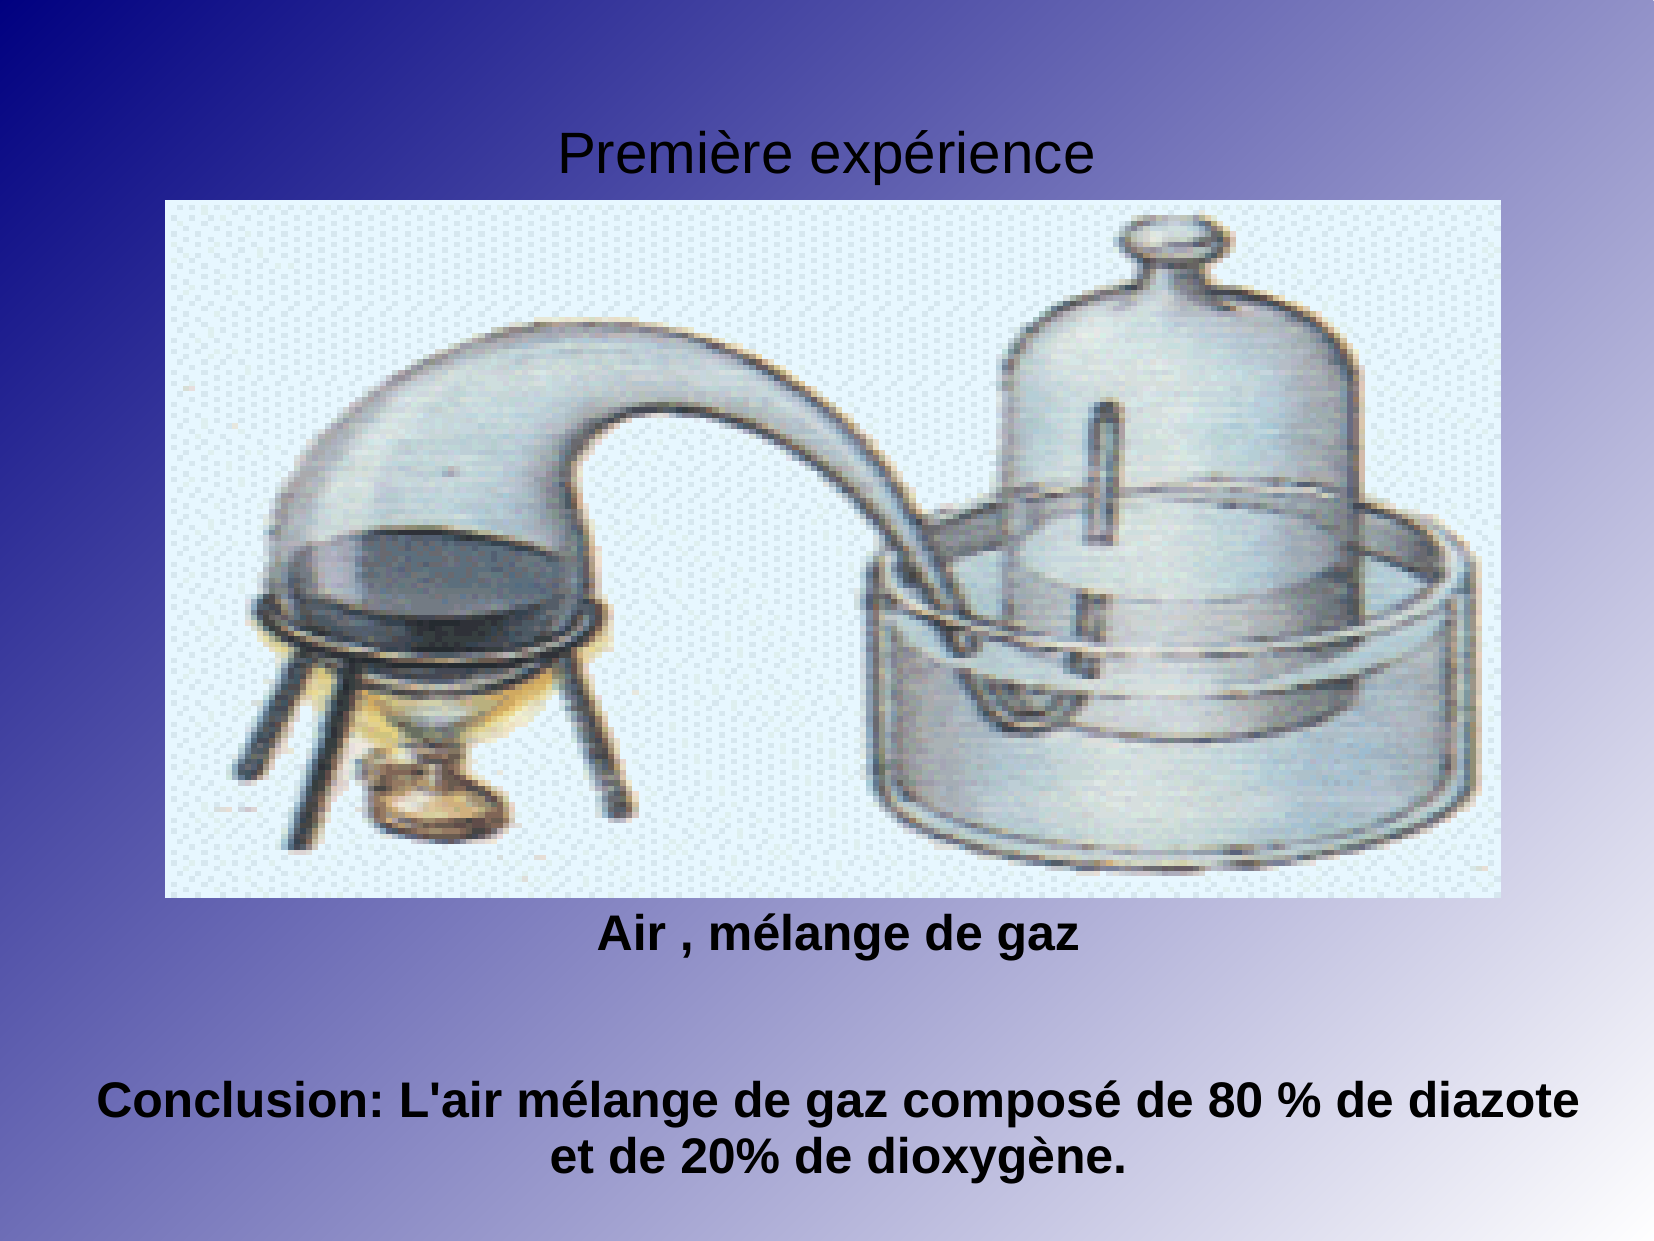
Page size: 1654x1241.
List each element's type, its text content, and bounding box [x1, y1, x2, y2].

title Première expérience [82, 49, 1571, 257]
subtitle Air , mélange de gaz Conclusion: L'air mélange de gaz composé de 80 % de diazote et de 20% de dioxygène. [94, 377, 1583, 1197]
picture [165, 200, 1501, 898]
